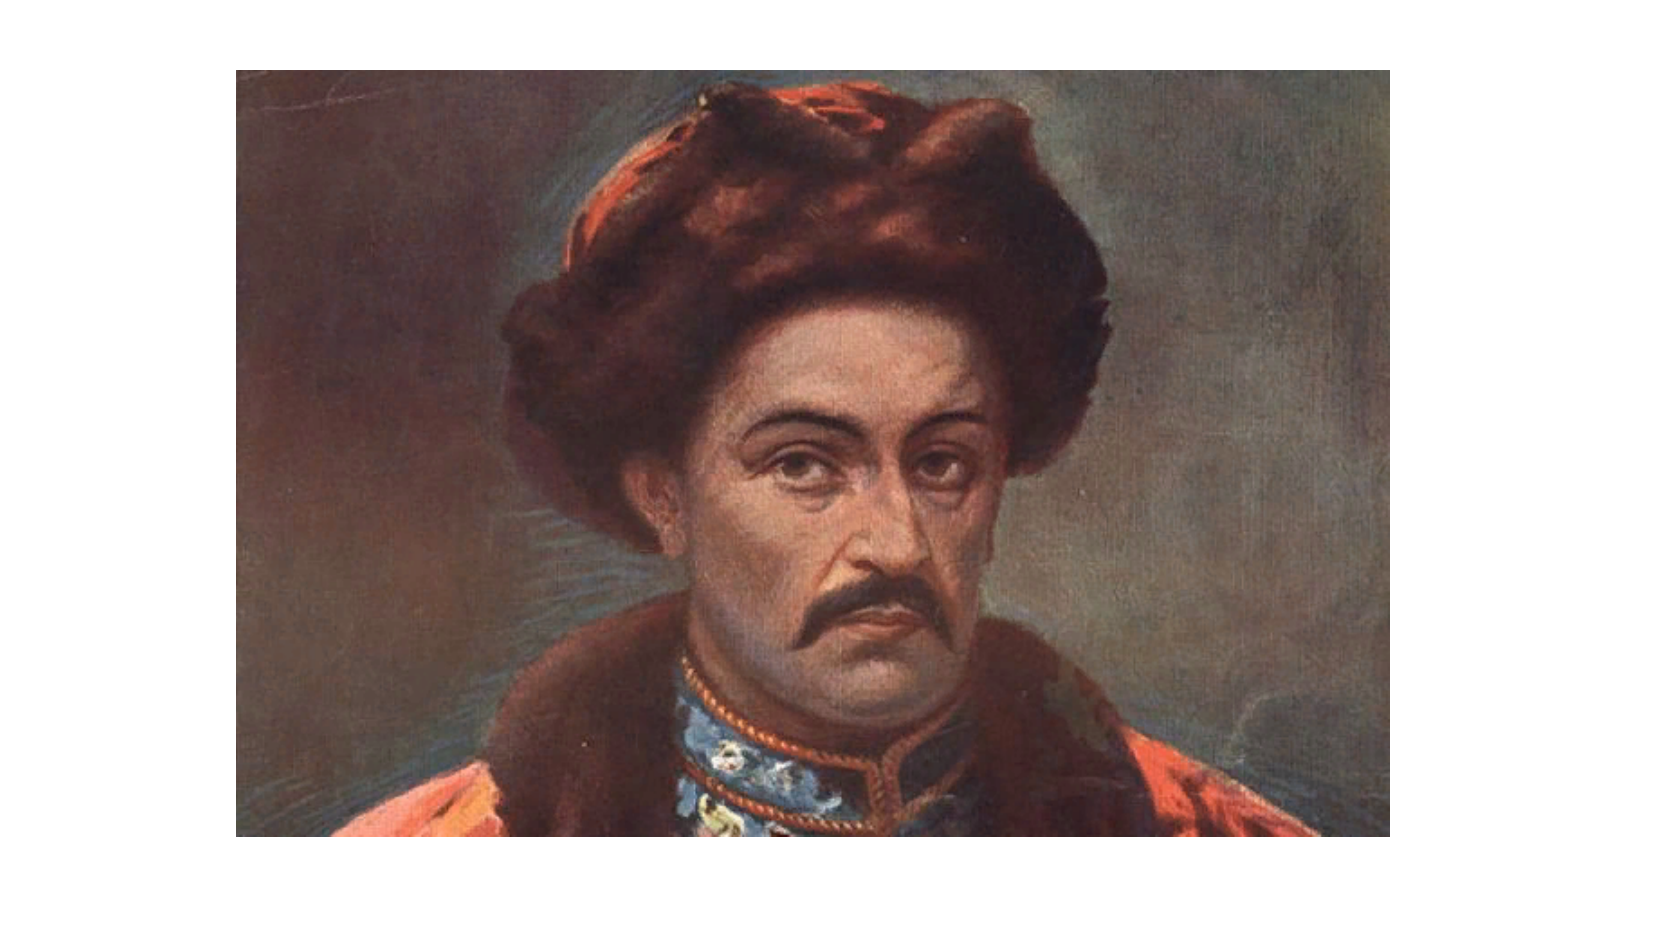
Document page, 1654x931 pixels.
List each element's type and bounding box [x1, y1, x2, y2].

picture [236, 70, 1390, 837]
